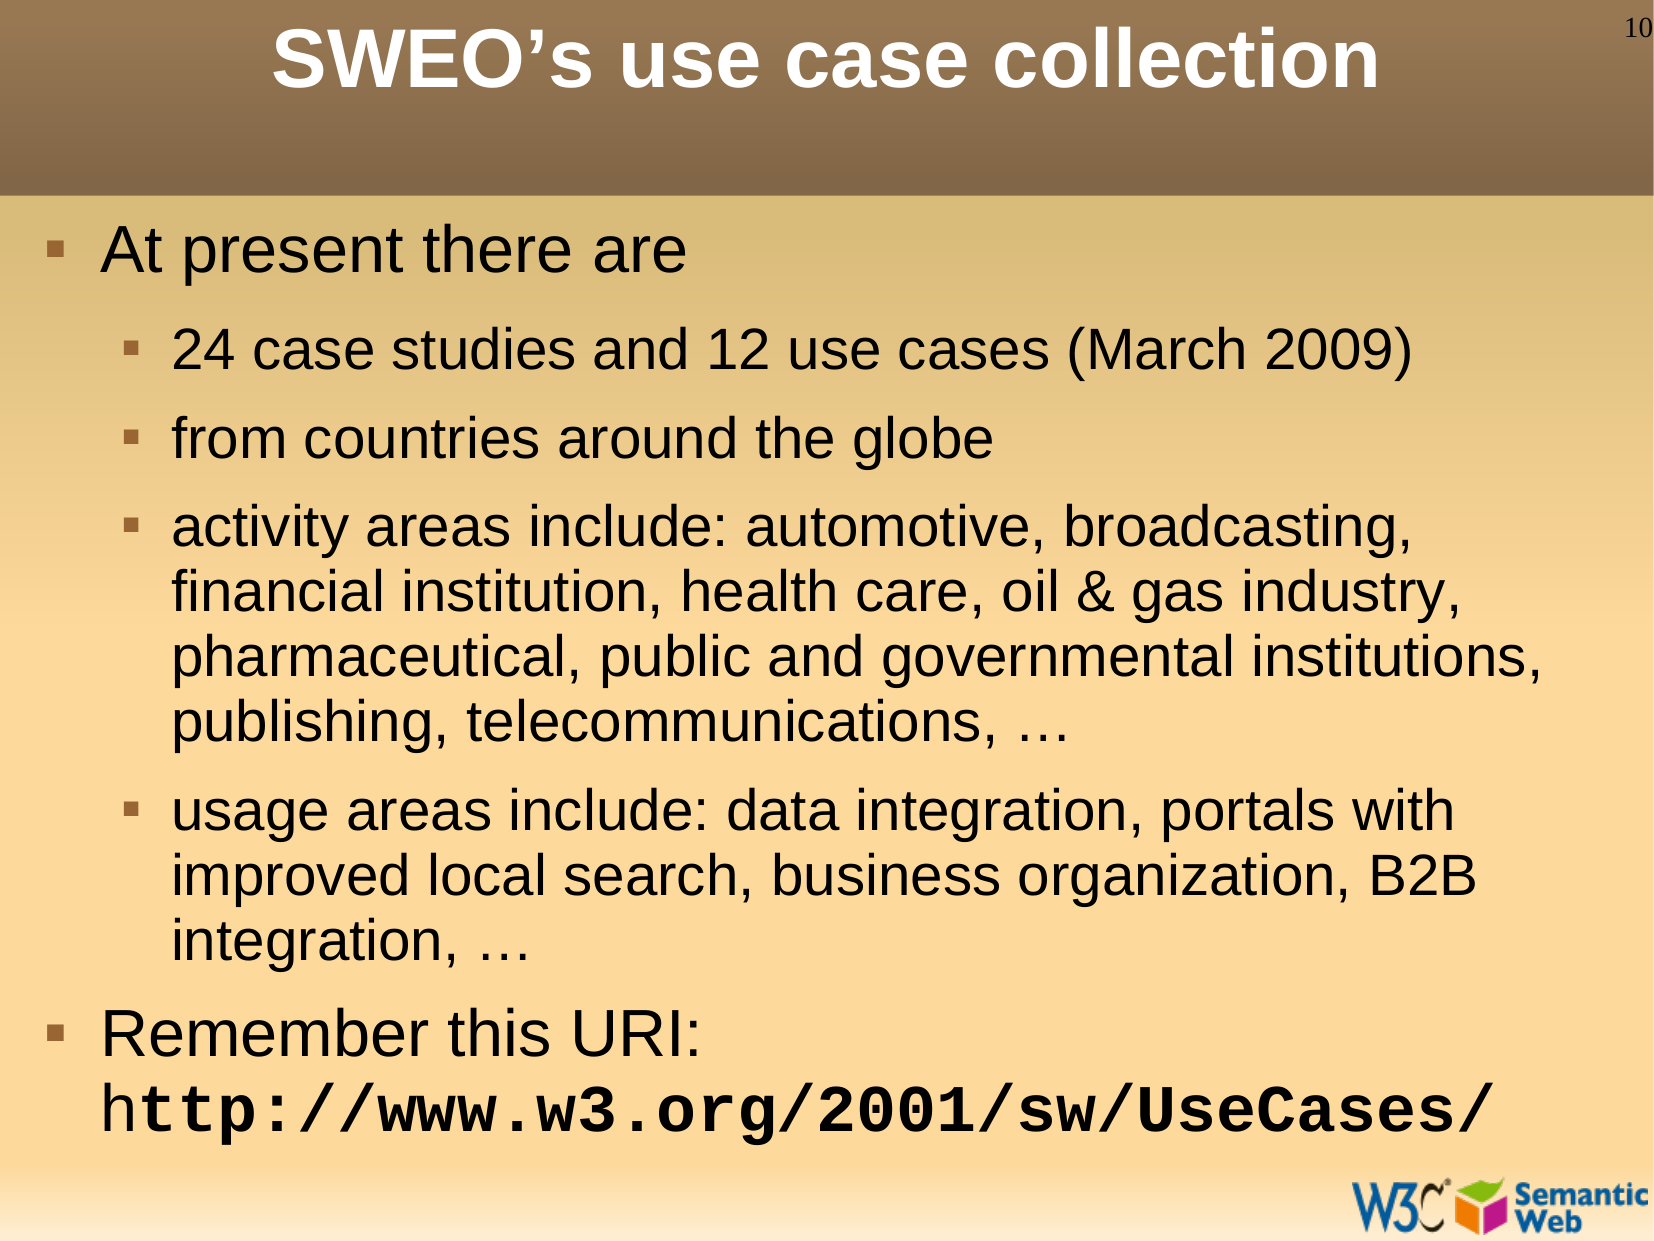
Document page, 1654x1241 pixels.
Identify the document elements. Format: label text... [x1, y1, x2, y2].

list At present there are 24 case studies and 12 use cases (March 2009) from countries around the globe activity areas include: automotive, broadcasting, financial institution, health care, oil & gas industry, pharmaceutical, public and governmental institutions, publishing, telecommunications, … usage areas include: data integration, portals with improved local search, business organization, B2B integration, … Remember this URI: http://www.w3.org/2001/sw/UseCases/ [29, 212, 1624, 1184]
picture [0, 119, 1654, 1241]
title SWEO’s use case collection [0, 0, 1654, 119]
